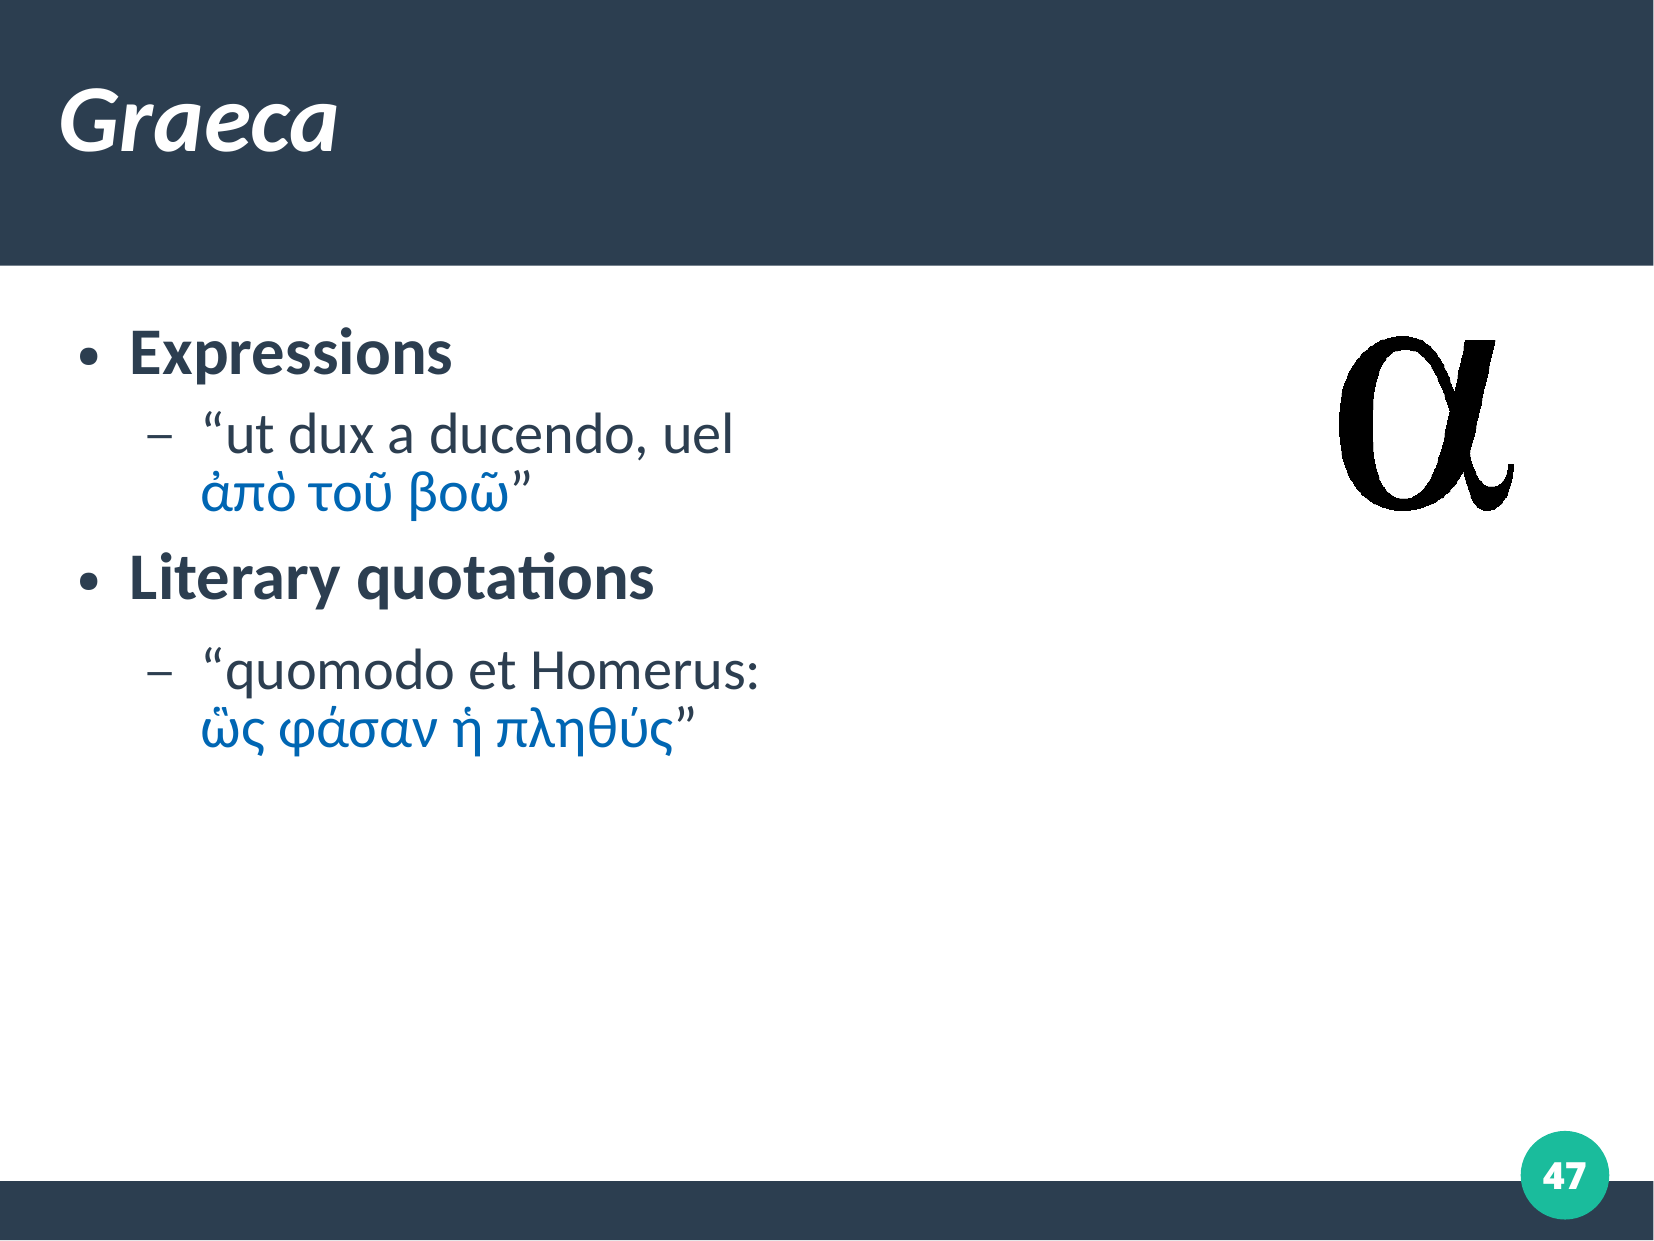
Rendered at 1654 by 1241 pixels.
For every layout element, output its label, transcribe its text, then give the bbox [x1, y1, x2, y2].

picture [1322, 247, 1528, 591]
title Graeca [59, 49, 1595, 207]
list Expressions “ut dux a ducendo, uel ἀπὸ τοῦ βοῶ” Literary quotations “quomodo et Homerus: ὣς φάσαν ἡ πληθύς” [59, 324, 809, 1152]
